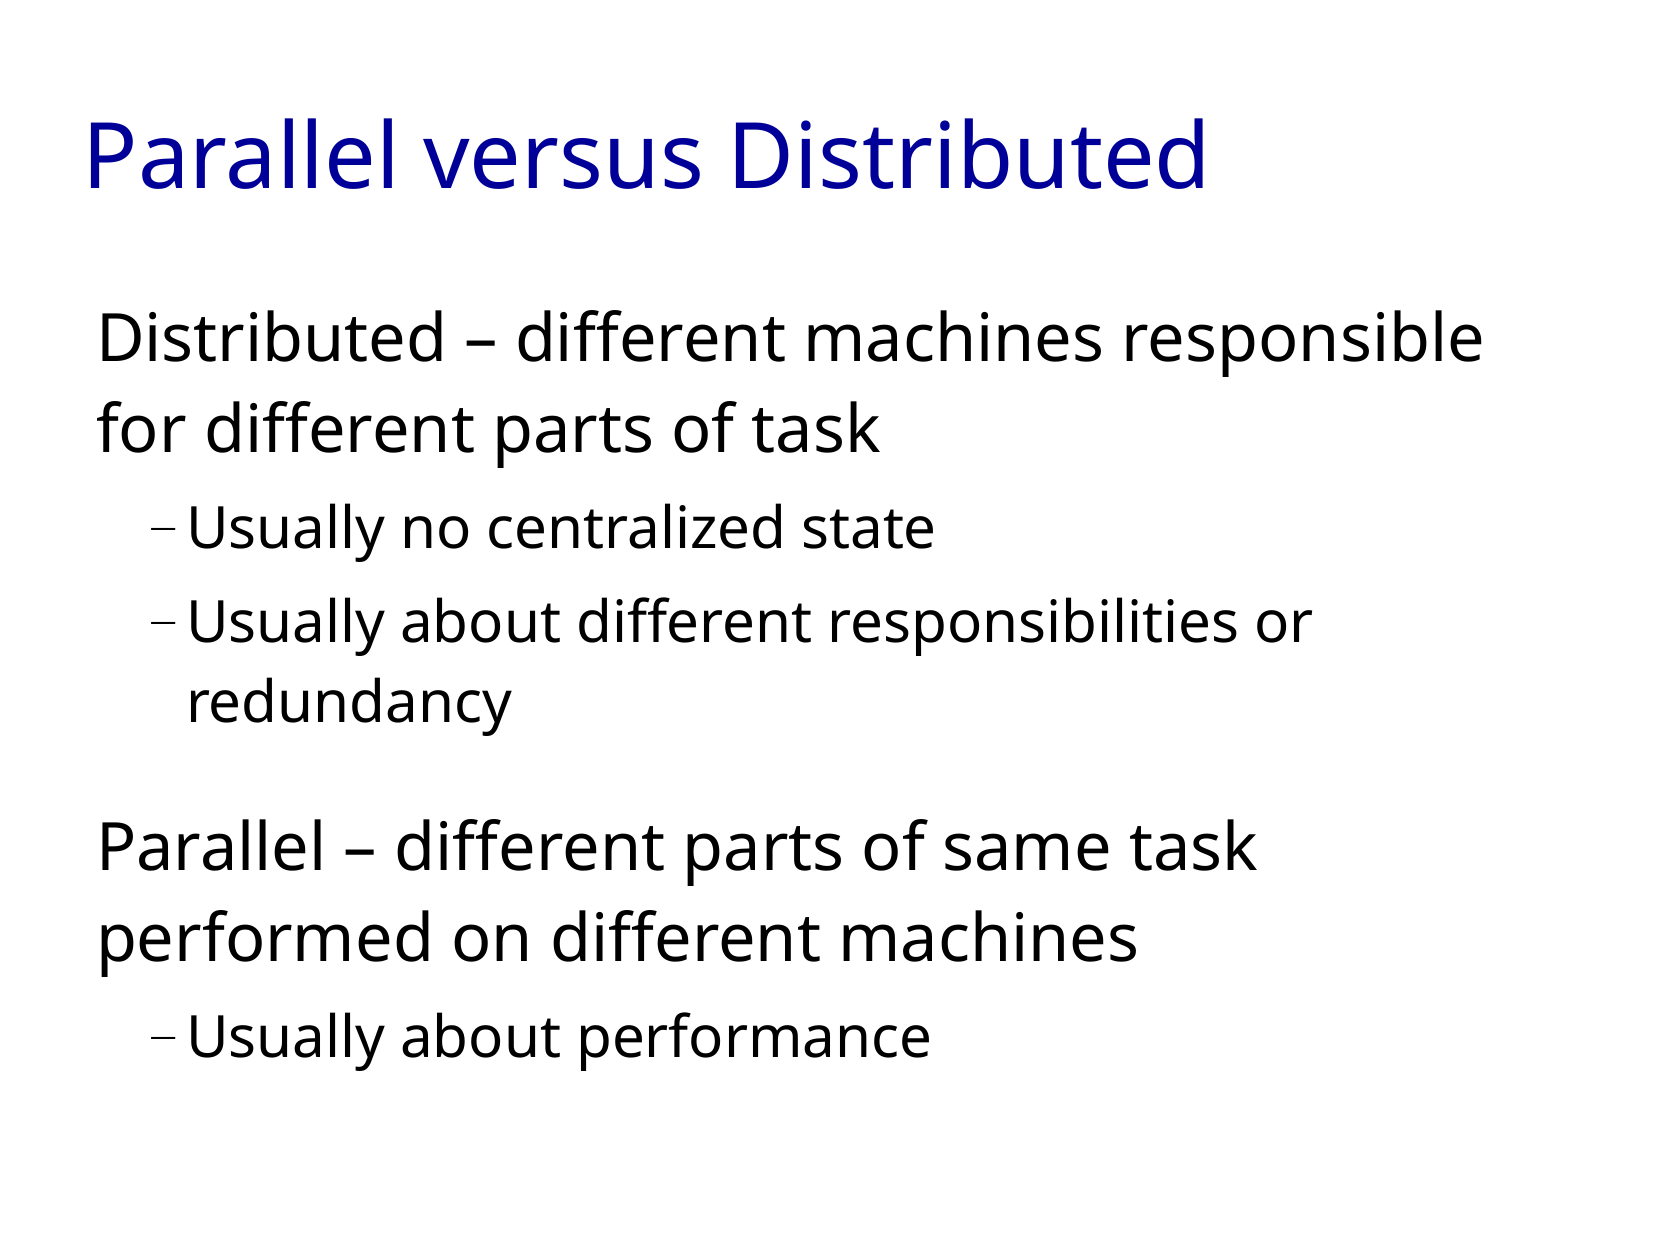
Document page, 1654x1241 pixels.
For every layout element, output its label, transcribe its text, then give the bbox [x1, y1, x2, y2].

title Parallel versus Distributed [82, 49, 1571, 257]
list Distributed – different machines responsible for different parts of task Usually no centralized state Usually about different responsibilities or redundancy Parallel – different parts of same task performed on different machines Usually about performance [60, 290, 1571, 1096]
